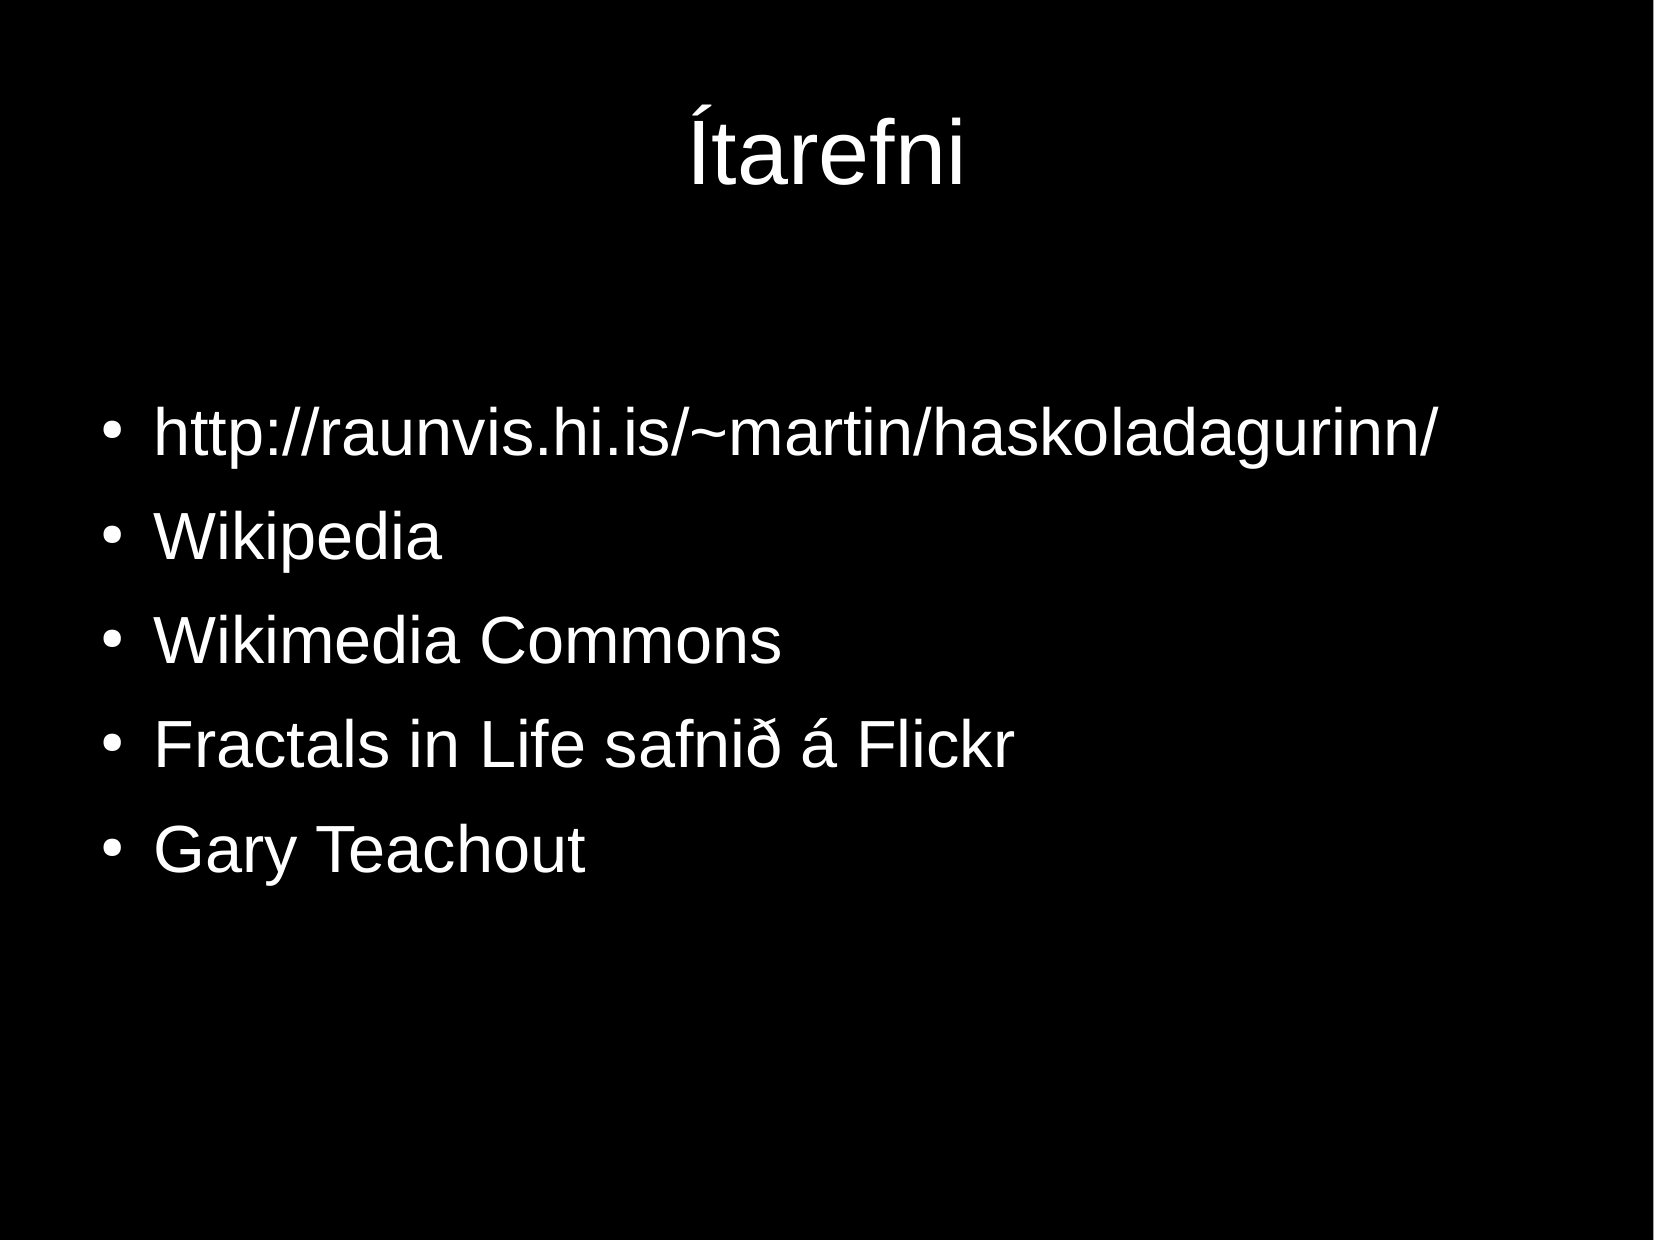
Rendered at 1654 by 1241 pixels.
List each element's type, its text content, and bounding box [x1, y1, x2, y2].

list http://raunvis.hi.is/~martin/haskoladagurinn/ Wikipedia Wikimedia Commons Fractals in Life safnið á Flickr Gary Teachout [82, 290, 1571, 1094]
title Ítarefni [82, 56, 1571, 250]
